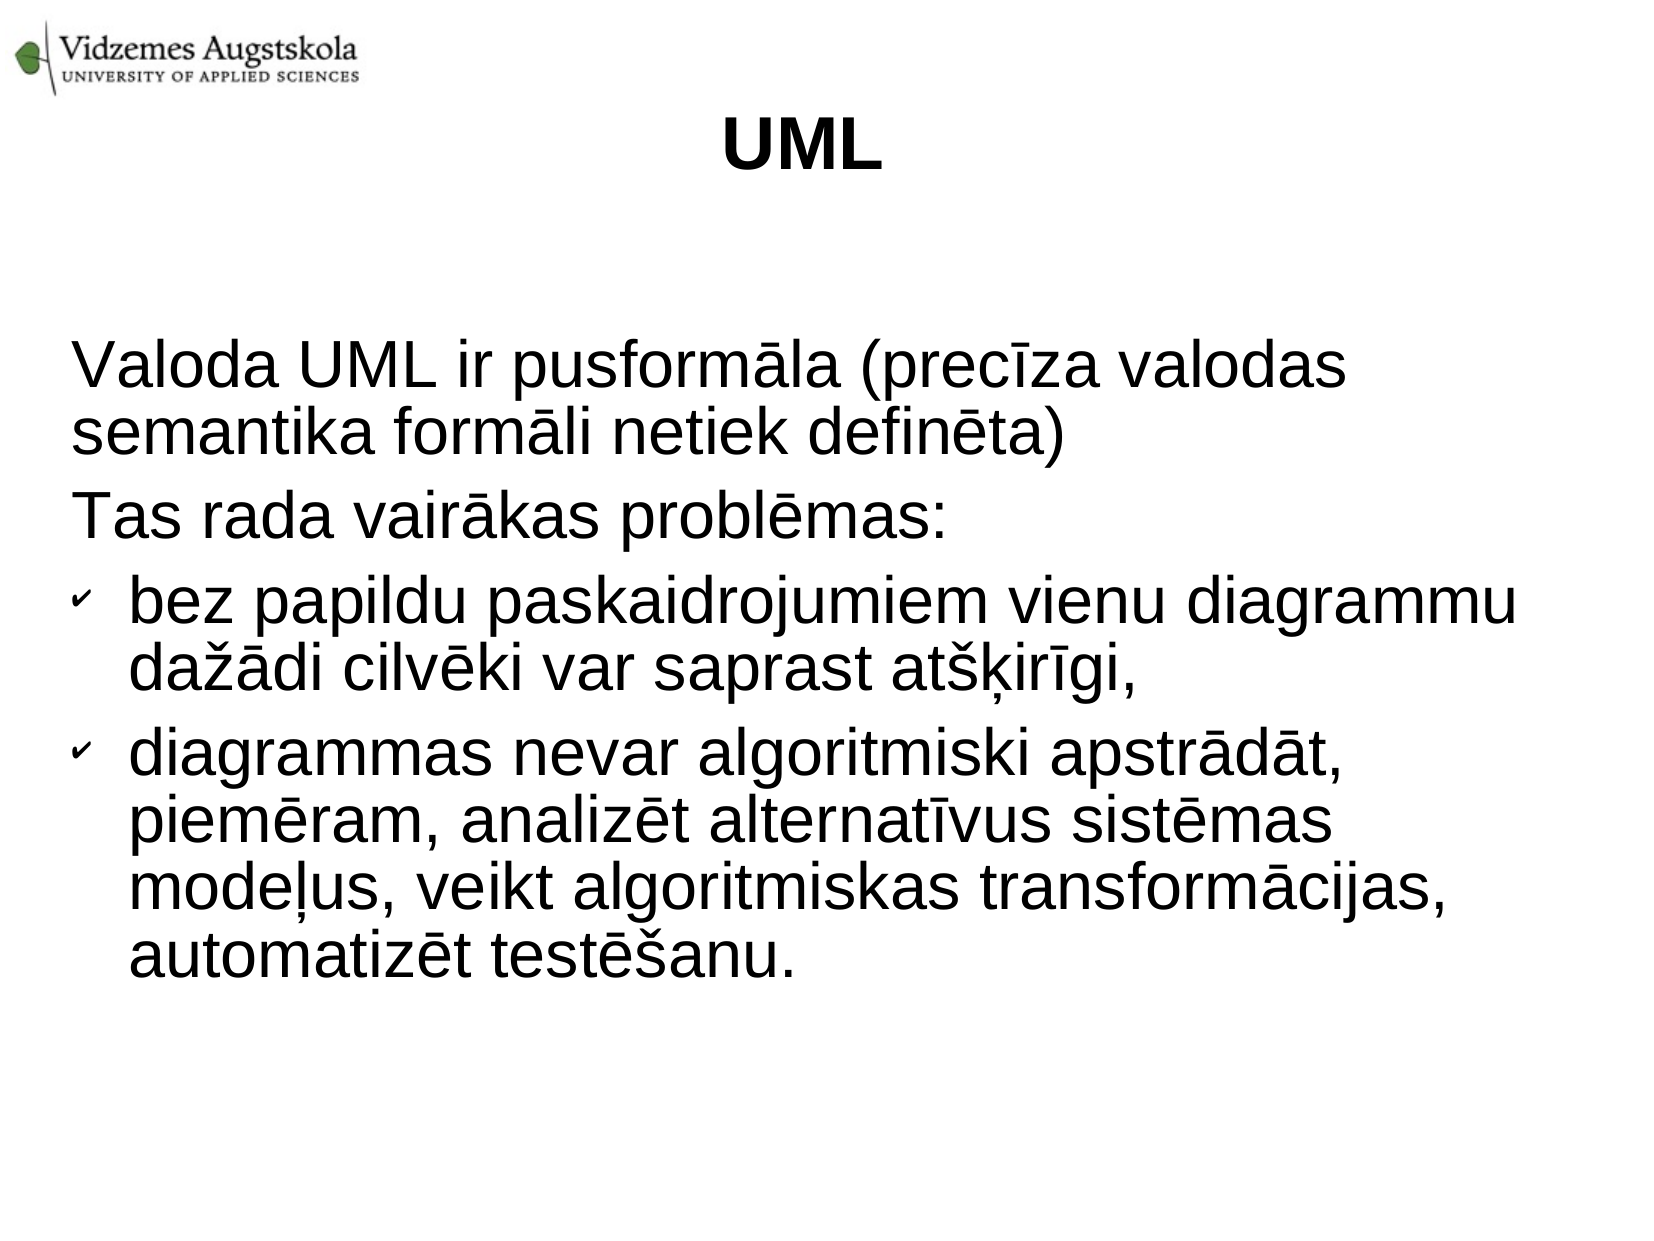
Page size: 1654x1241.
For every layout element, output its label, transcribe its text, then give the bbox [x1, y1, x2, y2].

picture [5, 2, 368, 113]
title UML [94, 96, 1512, 195]
list Valoda UML ir pusformāla (precīza valodas semantika formāli netiek definēta)‏ Tas rada vairākas problēmas: bez papildu paskaidrojumiem vienu diagrammu dažādi cilvēki var saprast atšķirīgi, diagrammas nevar algoritmiski apstrādāt, piemēram, analizēt alternatīvus sistēmas modeļus, veikt algoritmiskas transformācijas, automatizēt testēšanu. [71, 236, 1570, 1107]
